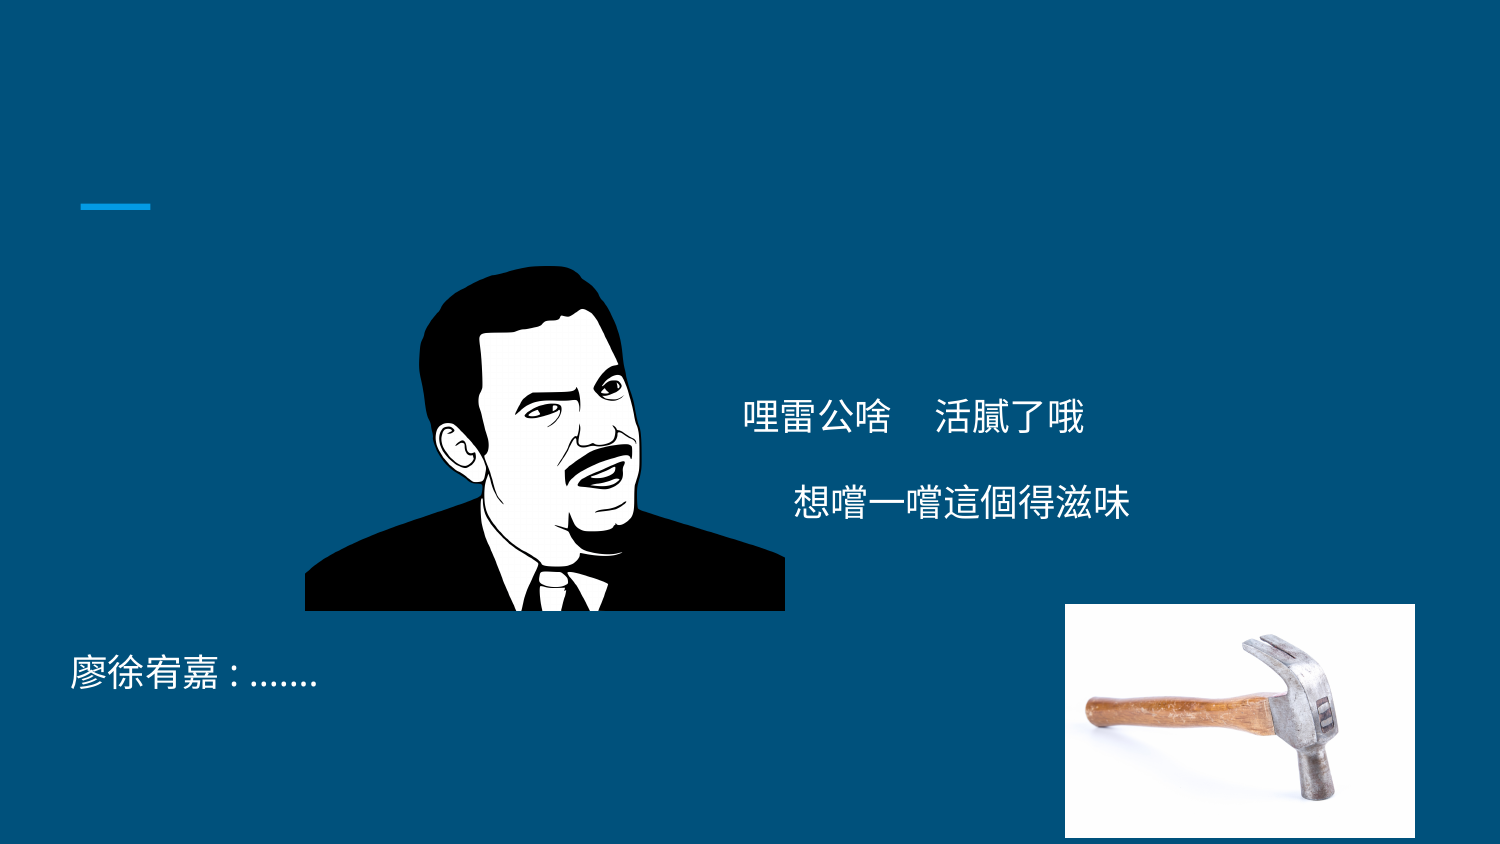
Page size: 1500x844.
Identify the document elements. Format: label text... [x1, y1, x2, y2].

picture [1066, 605, 1414, 837]
picture [306, 267, 784, 610]
picture [755, 401, 778, 431]
picture [745, 403, 754, 426]
list 哩雷公啥 活膩了哦 想嚐一嚐這個得滋味 廖徐宥嘉: ....... [55, 38, 1428, 749]
